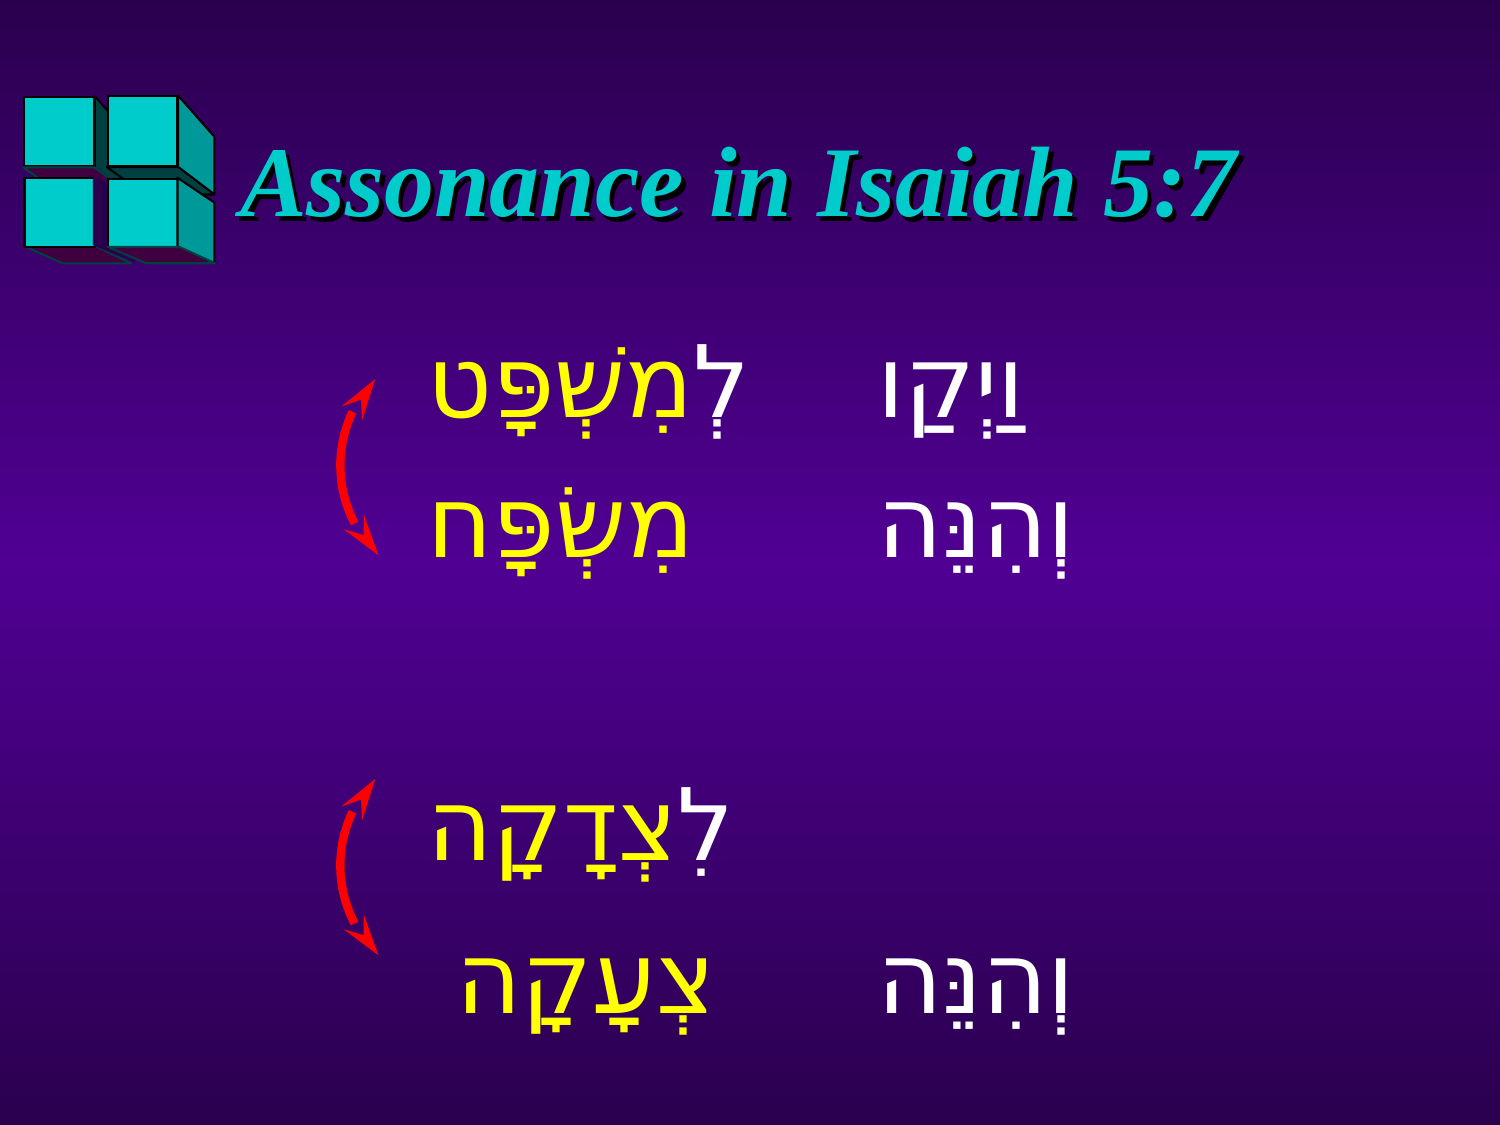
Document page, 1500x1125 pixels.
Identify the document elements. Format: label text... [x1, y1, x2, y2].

text_box לְמִשְׁפָּט וַיְקַו מִשְׂפָּח וְהִנֵּה לִצְדָקָה צְעָקָה וְהִנֵּה [112, 289, 1300, 1055]
title Assonance in Isaiah 5:7 [224, 78, 1388, 288]
